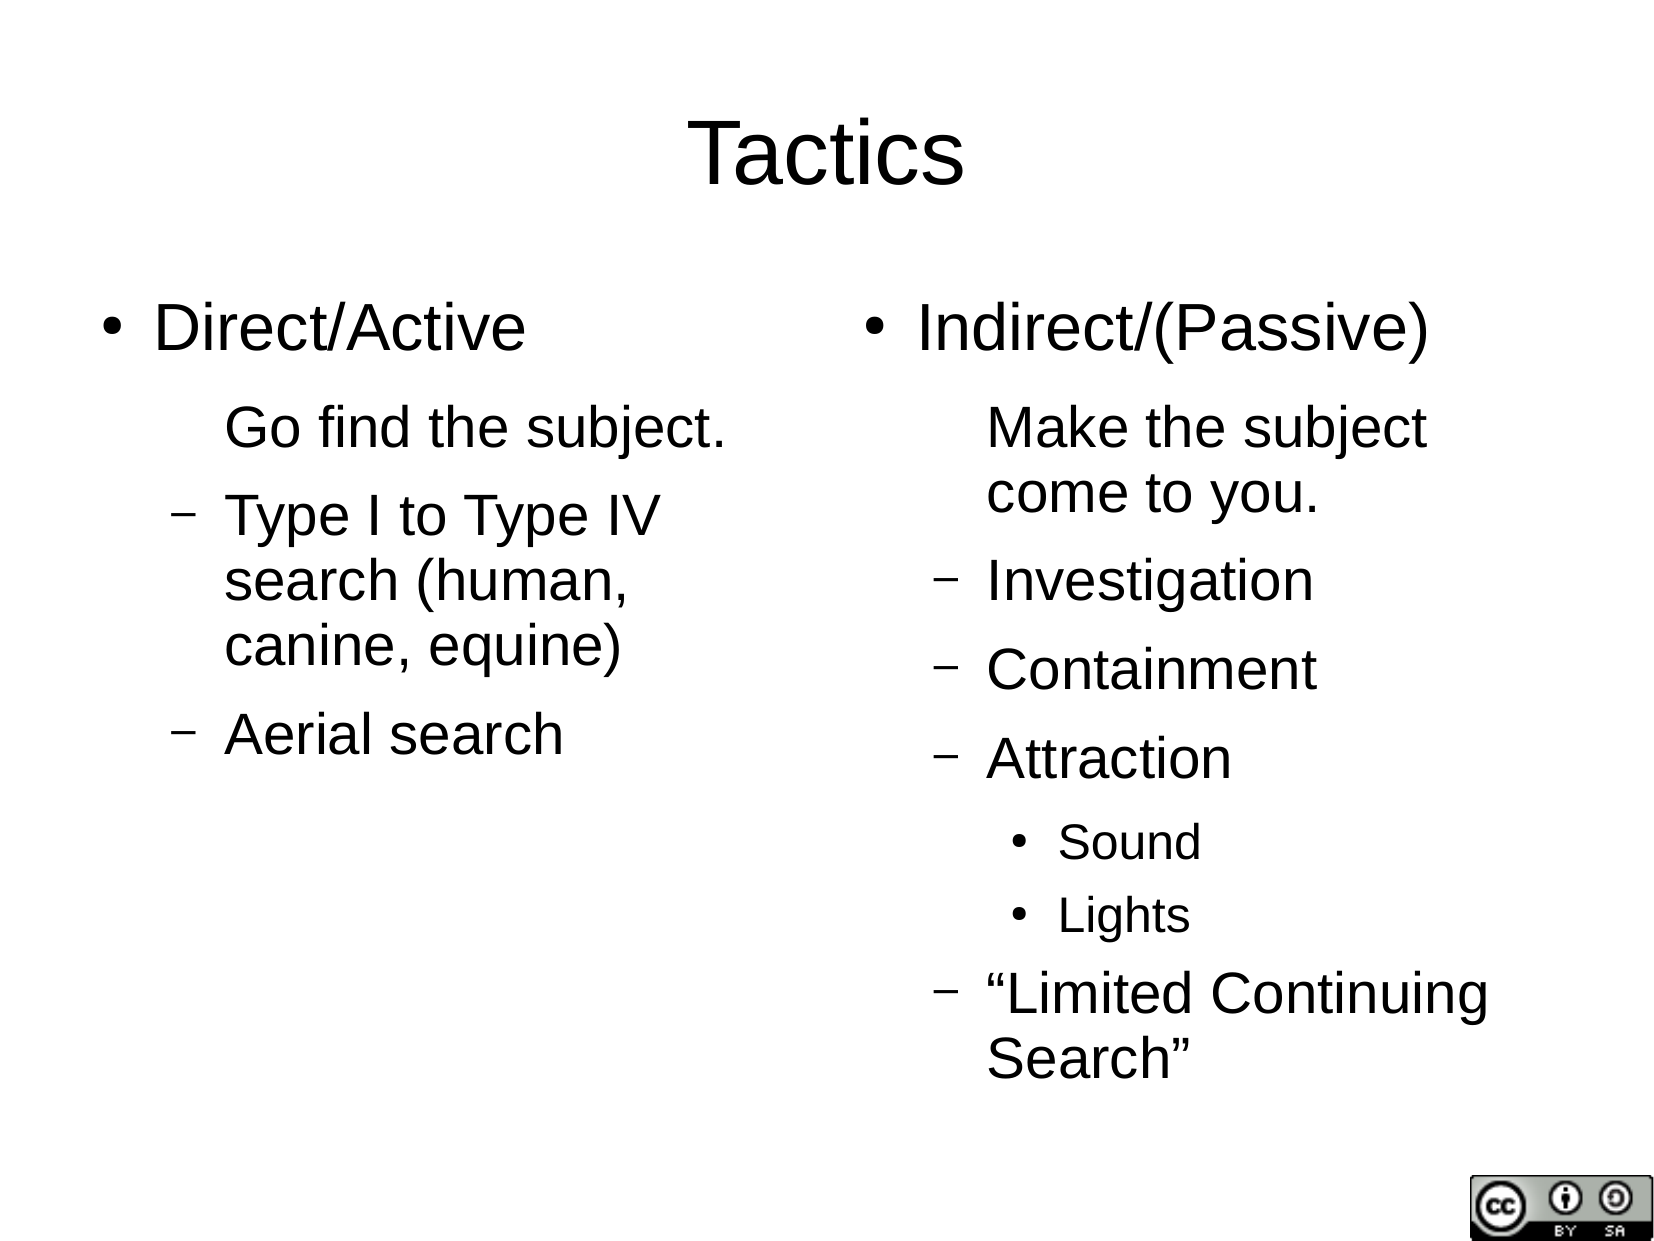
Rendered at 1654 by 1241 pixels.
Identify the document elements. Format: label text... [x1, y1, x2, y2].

picture [1470, 1175, 1654, 1241]
title Tactics [82, 49, 1571, 257]
list Indirect/(Passive) Make the subject come to you. Investigation Containment Attraction Sound Lights “Limited Continuing Search” [845, 290, 1572, 1199]
list Direct/Active Go find the subject. Type I to Type IV search (human, canine, equine) Aerial search [82, 290, 809, 1175]
